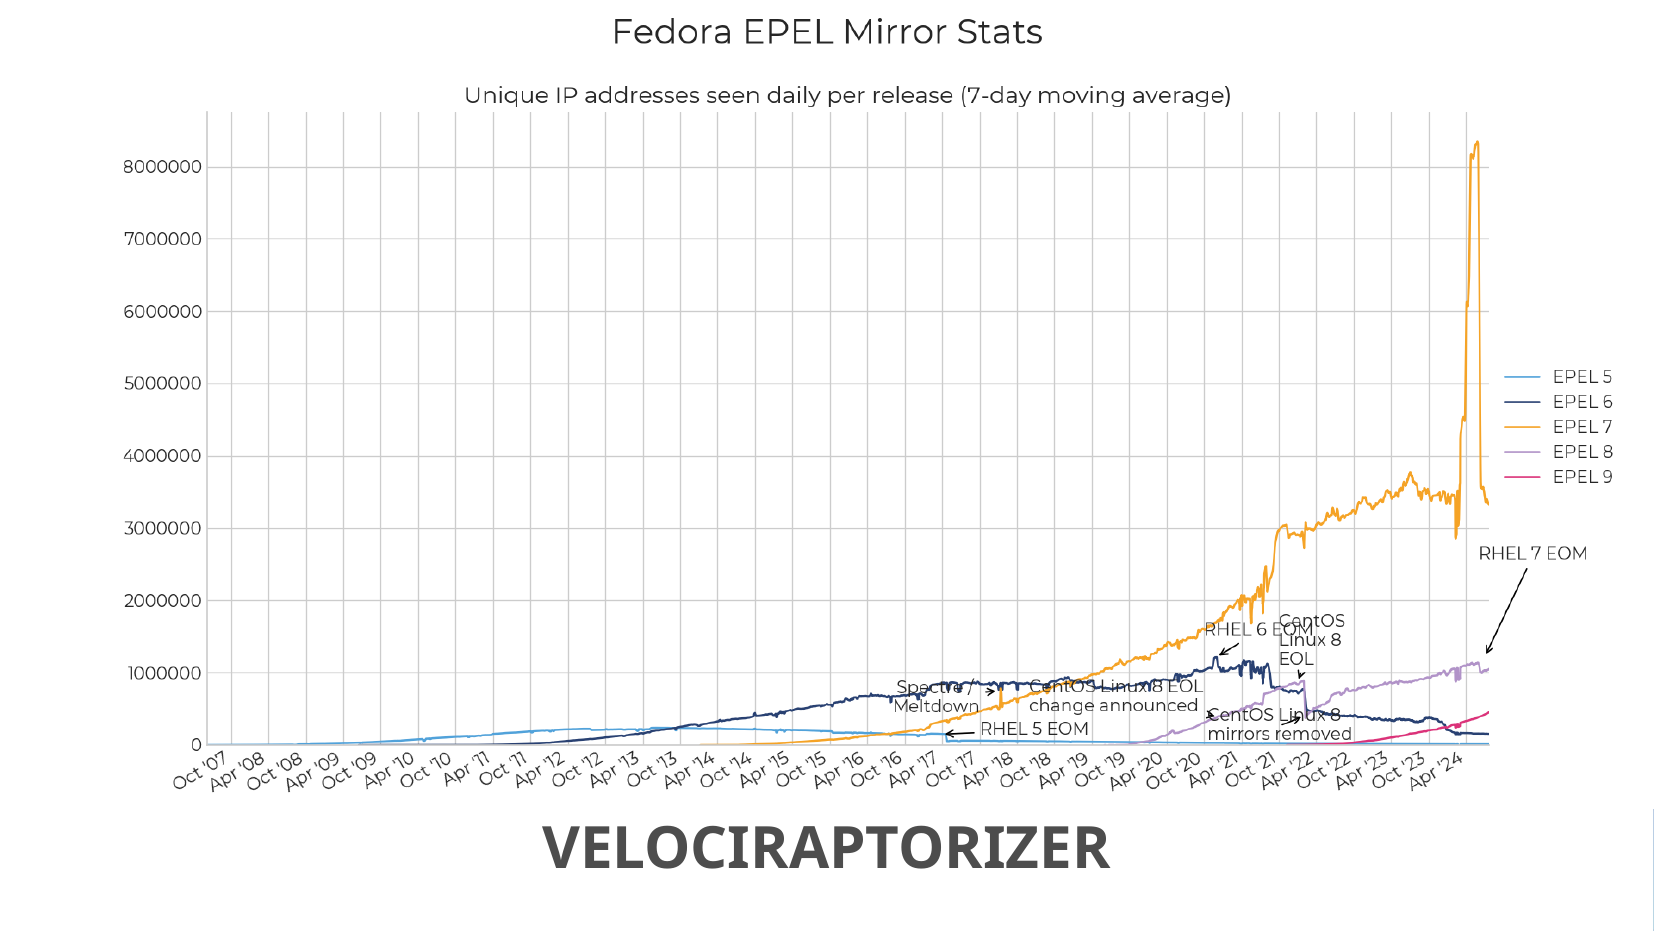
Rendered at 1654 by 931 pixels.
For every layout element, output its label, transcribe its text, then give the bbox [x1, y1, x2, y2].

picture [0, 0, 1654, 931]
text_box VELOCIRAPTORIZER [506, 767, 1148, 923]
